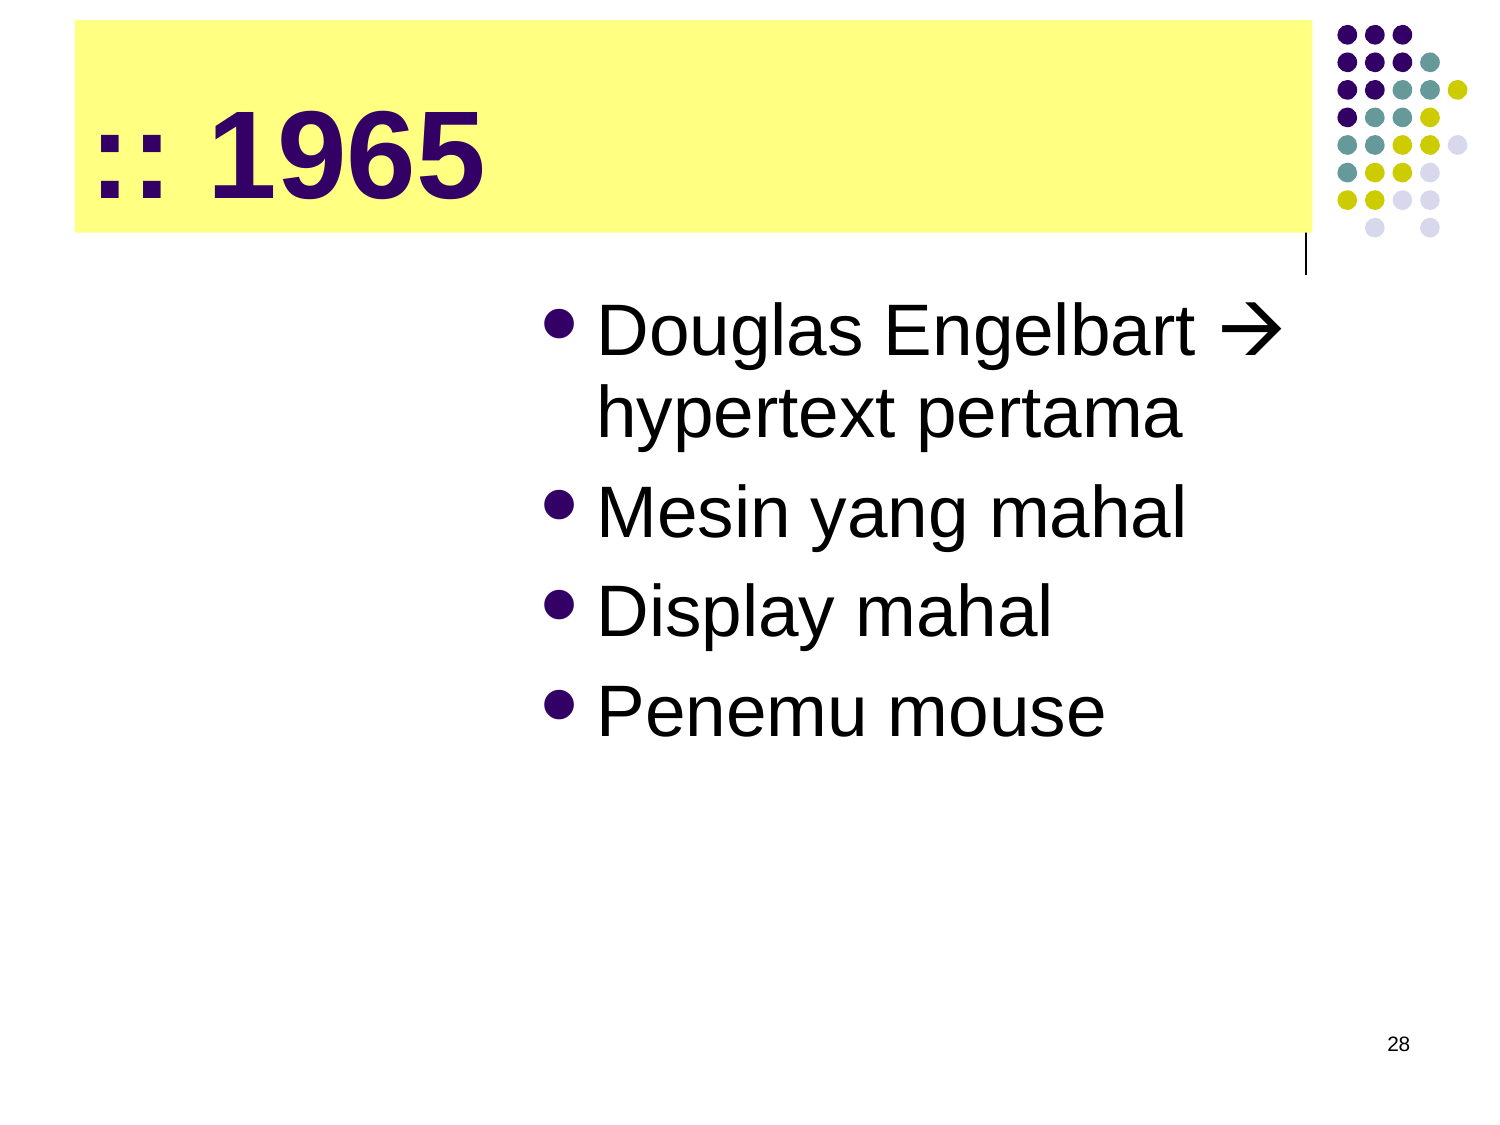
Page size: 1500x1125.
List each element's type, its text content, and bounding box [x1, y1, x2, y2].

title :: 1965 [74, 20, 1313, 233]
list Douglas Engelbart  hypertext pertama Mesin yang mahal Display mahal Penemu mouse [525, 282, 1425, 1006]
